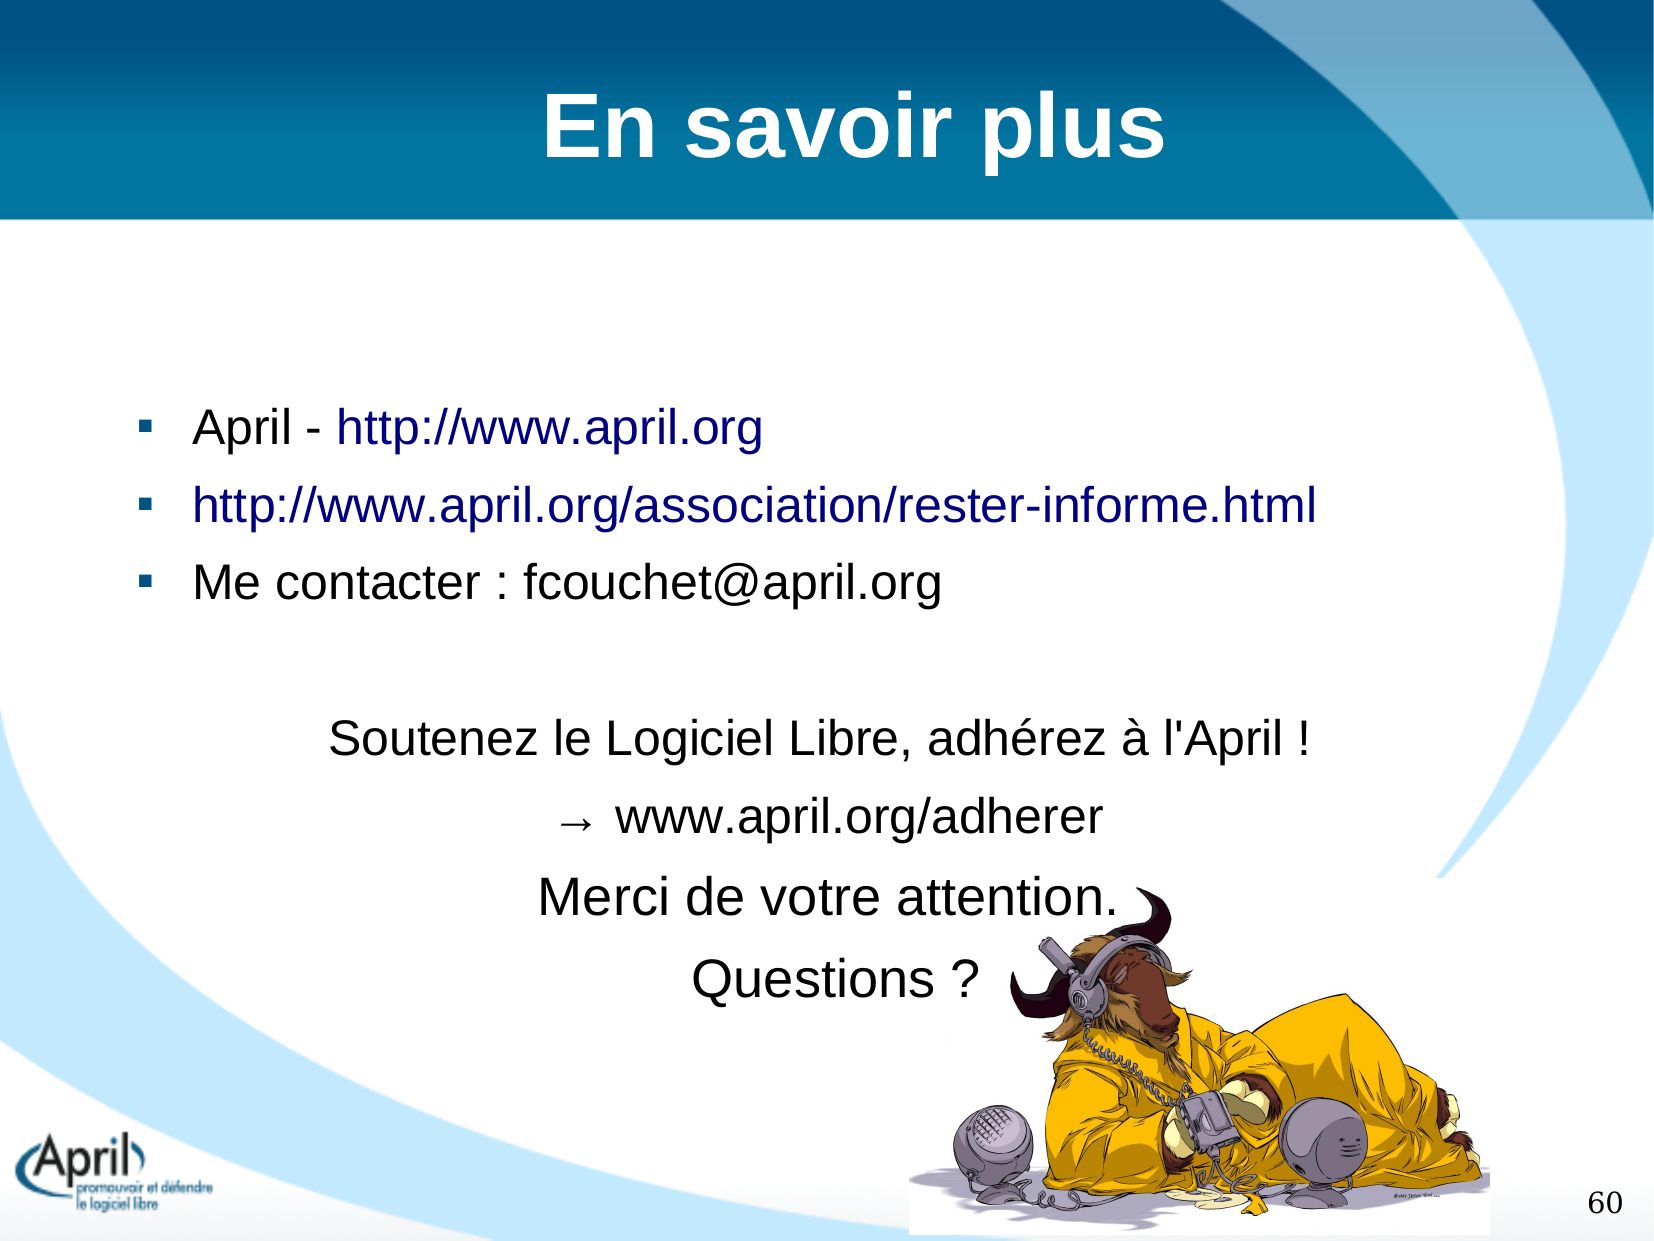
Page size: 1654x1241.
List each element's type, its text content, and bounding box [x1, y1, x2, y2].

picture [0, 0, 1654, 1241]
list April - http://www.april.org http://www.april.org/association/rester-informe.html Me contacter : fcouchet@april.org Soutenez le Logiciel Libre, adhérez à l'April ! → www.april.org/adherer Merci de votre attention. Questions ? [121, 321, 1534, 1103]
title En savoir plus [118, 22, 1531, 230]
